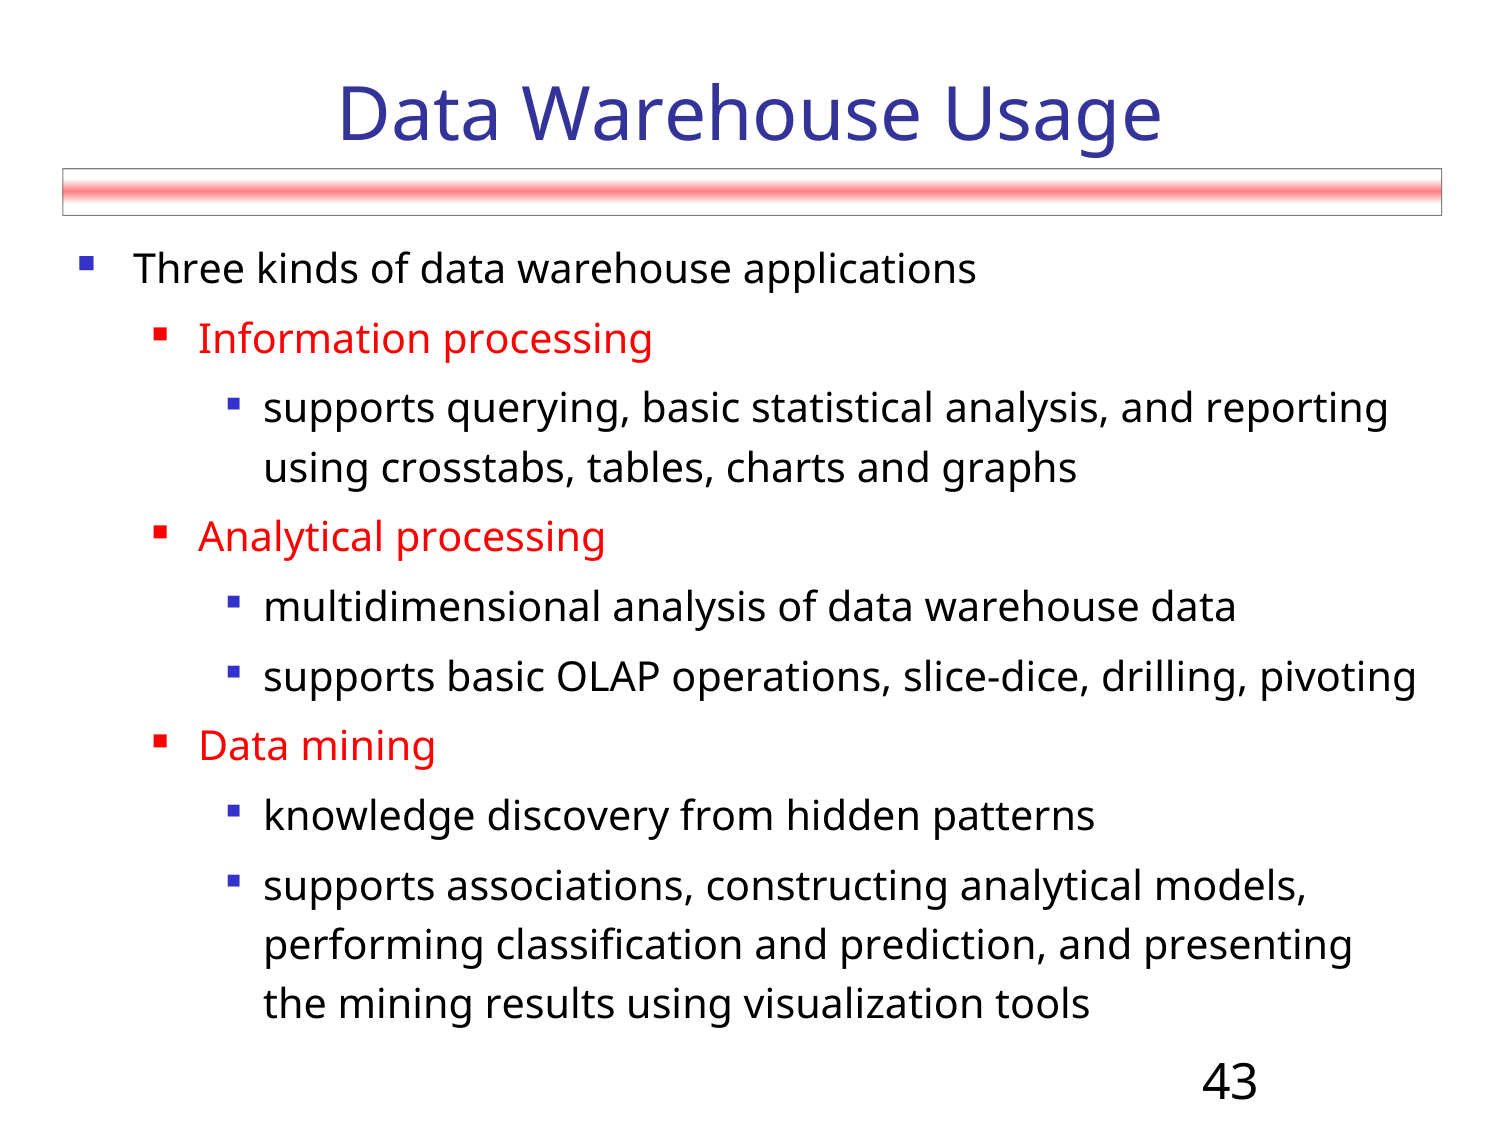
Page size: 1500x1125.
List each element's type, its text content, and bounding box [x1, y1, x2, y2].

title Data Warehouse Usage [62, 49, 1438, 163]
list Three kinds of data warehouse applications Information processing supports querying, basic statistical analysis, and reporting using crosstabs, tables, charts and graphs Analytical processing multidimensional analysis of data warehouse data supports basic OLAP operations, slice-dice, drilling, pivoting Data mining knowledge discovery from hidden patterns supports associations, constructing analytical models, performing classification and prediction, and presenting the mining results using visualization tools [62, 224, 1438, 1094]
text_box <number> [1187, 1050, 1500, 1125]
